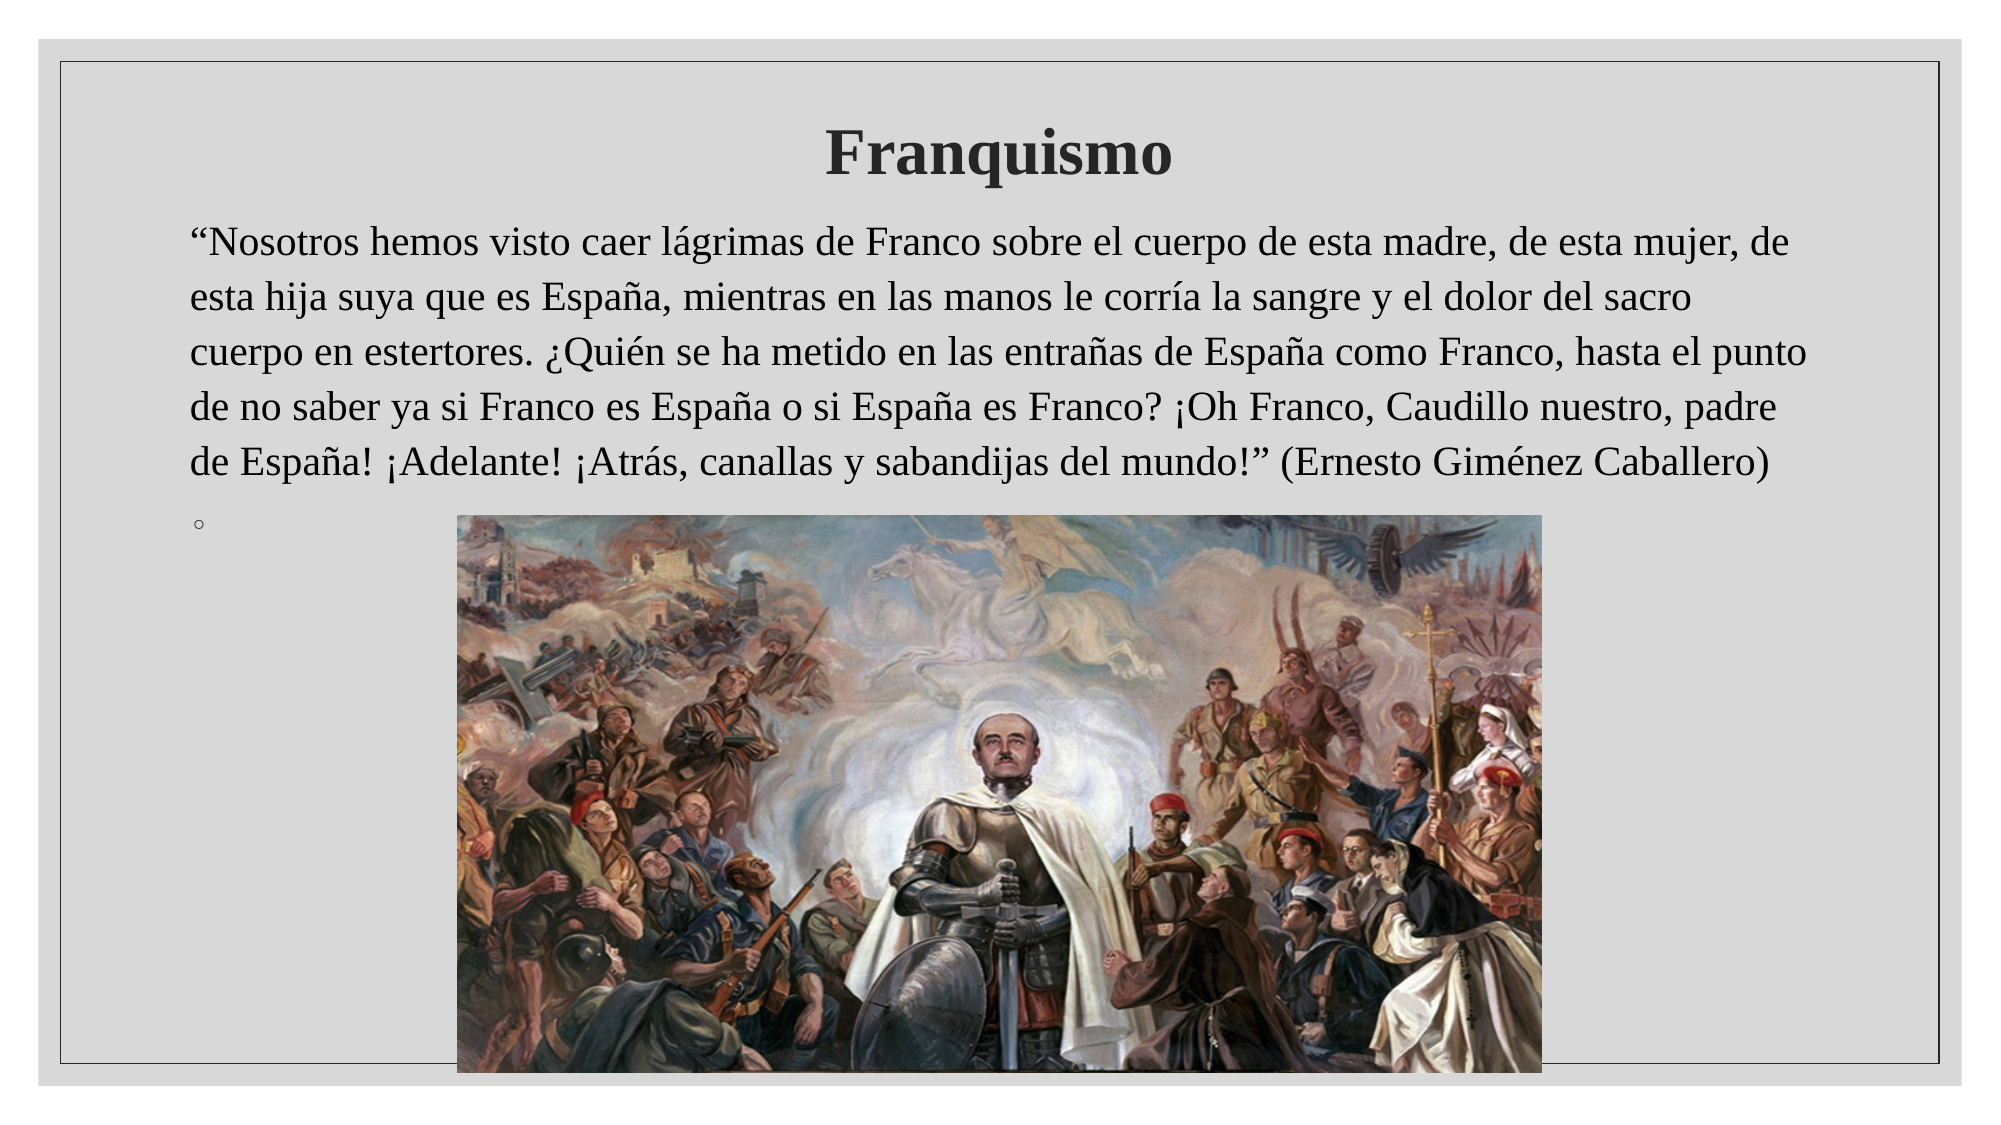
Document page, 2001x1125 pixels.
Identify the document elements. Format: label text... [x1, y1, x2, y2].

picture [457, 515, 1542, 1073]
list “Nosotros hemos visto caer lágrimas de Franco sobre el cuerpo de esta madre, de esta mujer, de esta hija suya que es España, mientras en las manos le corría la sangre y el dolor del sacro cuerpo en estertores. ¿Quién se ha metido en las entrañas de España como Franco, hasta el punto de no saber ya si Franco es España o si España es Franco? ¡Oh Franco, Caudillo nuestro, padre de España! ¡Adelante! ¡Atrás, canallas y sabandijas del mundo!” (Ernesto Giménez Caballero) [174, 201, 1825, 977]
title Franquismo [174, 105, 1825, 201]
